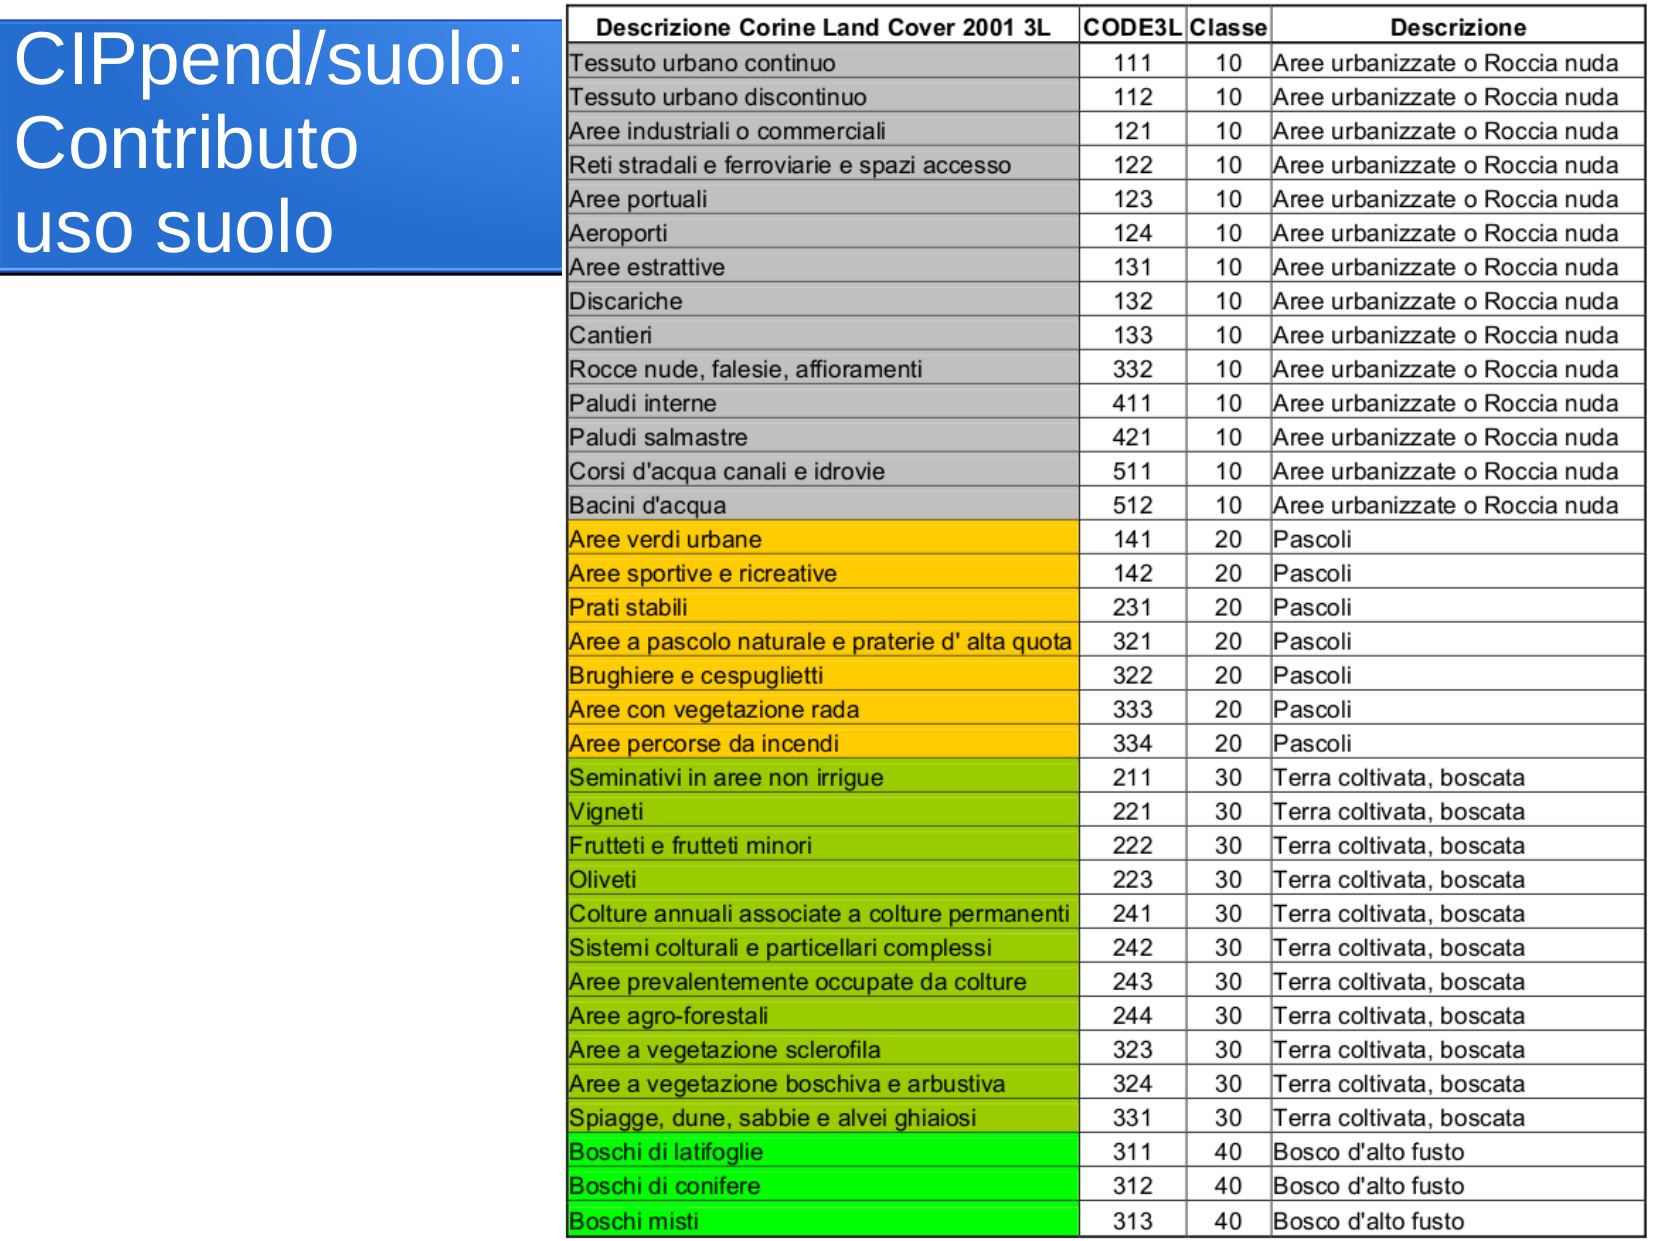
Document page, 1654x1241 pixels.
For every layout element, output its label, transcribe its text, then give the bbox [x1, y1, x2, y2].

title CIPpend/suolo: Contributo uso suolo [13, 16, 562, 269]
picture [562, 0, 1654, 1241]
